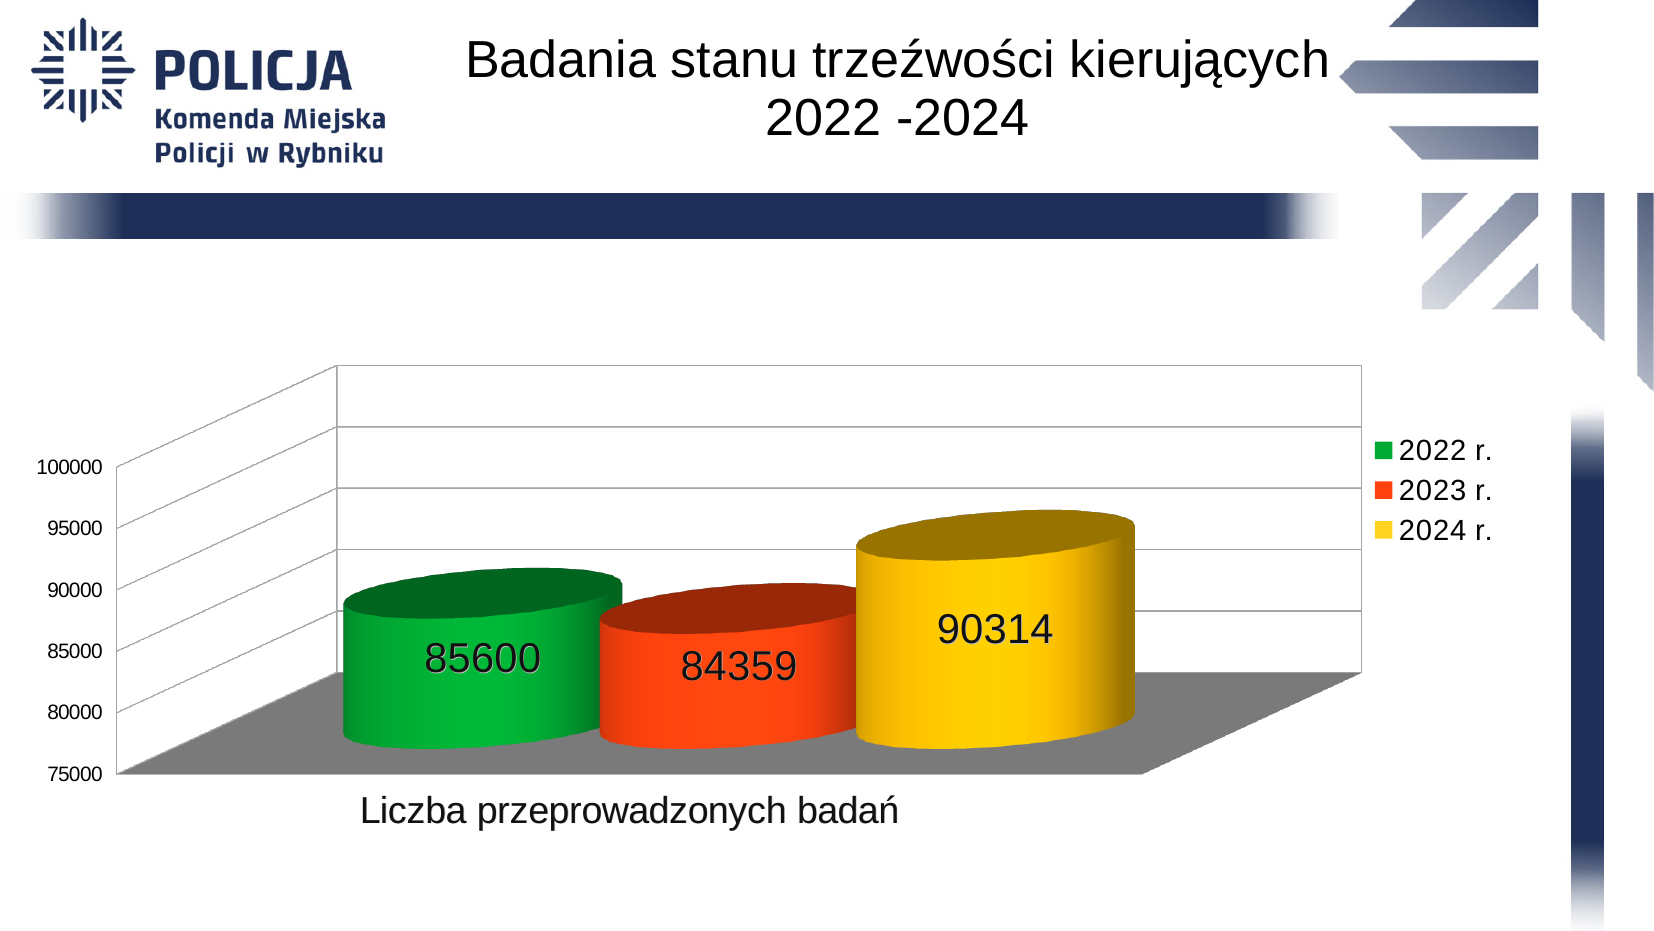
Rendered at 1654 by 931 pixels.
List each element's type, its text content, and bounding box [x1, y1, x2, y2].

chart [13, 217, 1563, 834]
title Badania stanu trzeźwości kierujących 2022 -2024 [171, 0, 1625, 178]
picture [0, 0, 1654, 931]
